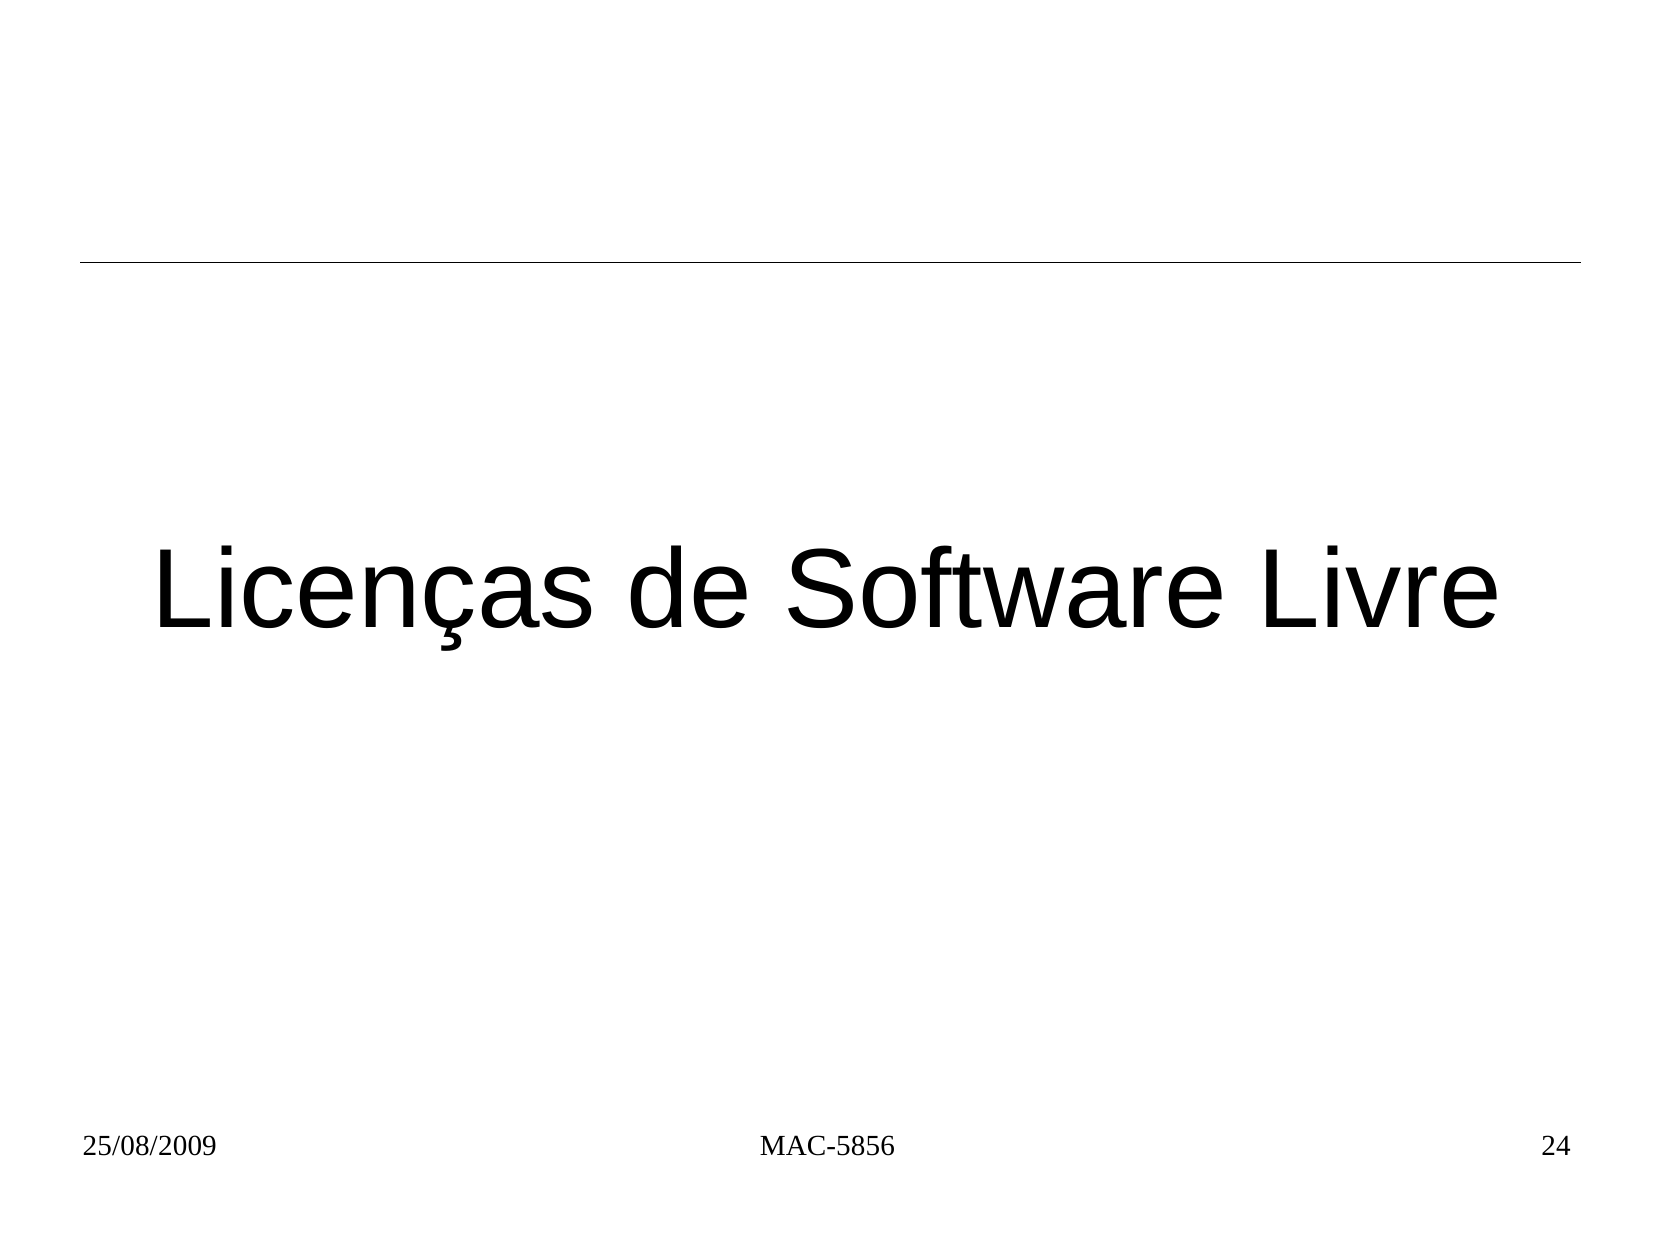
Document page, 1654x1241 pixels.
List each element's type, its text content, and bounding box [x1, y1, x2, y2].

subtitle Licenças de Software Livre [82, 75, 1571, 1102]
